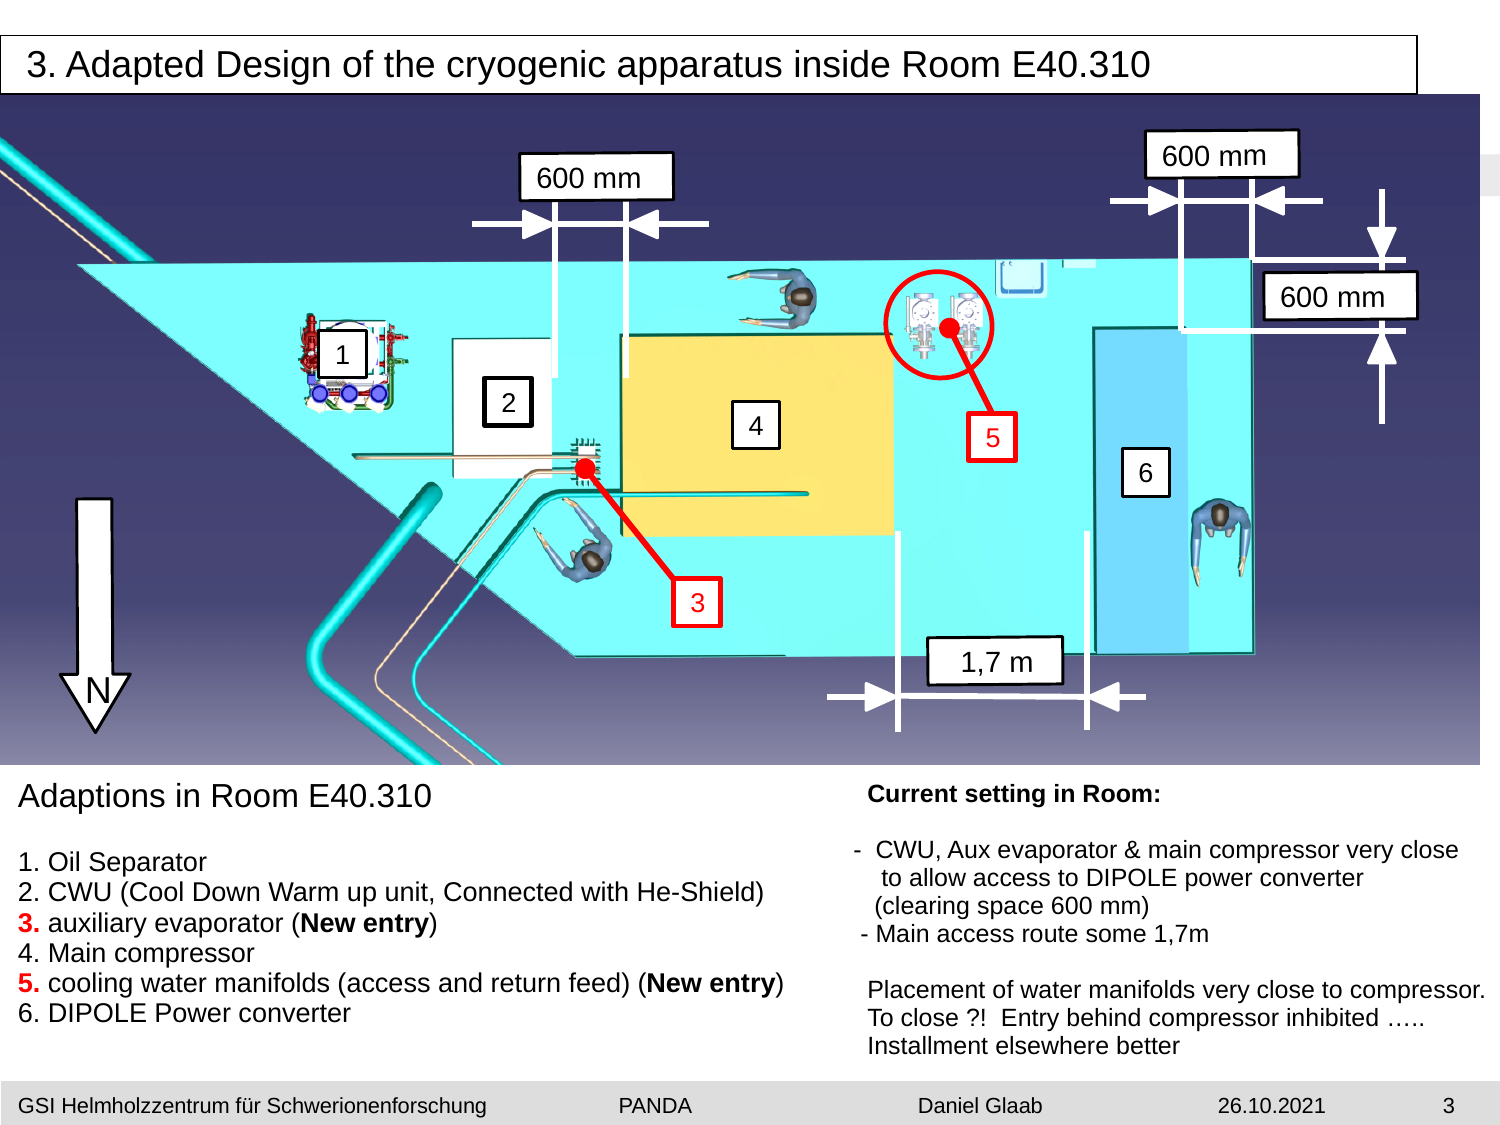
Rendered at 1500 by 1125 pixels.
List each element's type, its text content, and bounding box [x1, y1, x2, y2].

text_box 3 [673, 578, 721, 626]
text_box 1 [318, 330, 367, 378]
text_box 5 [968, 413, 1016, 461]
text_box 4 [732, 401, 780, 449]
text_box 2 [484, 377, 532, 426]
text_box 600 mm [1145, 129, 1300, 179]
text_box 600 mm [519, 152, 674, 201]
text_box [60, 674, 70, 691]
text_box GSI Helmholzzentrum für Schwerionenforschung PANDA Daniel Glaab 26.10.2021 3 [3, 1100, 1489, 1125]
text_box 3. Adapted Design of the cryogenic apparatus inside Room E40.310 [0, 35, 1418, 95]
text_box [87, 719, 104, 733]
picture [0, 94, 1500, 765]
text_box [76, 498, 113, 661]
text_box 6 [1122, 448, 1170, 497]
text_box 600 mm [1263, 271, 1418, 320]
text_box Current setting in Room: - CWU, Aux evaporator & main compressor very close to allow access to DIPOLE power converter (clearing space 600 mm) - Main access route some 1,7m Placement of water manifolds very close to compressor. To close ?! Entry behind compressor inhibited ….. Installment elsewhere better [838, 744, 1500, 1123]
text_box N [70, 661, 127, 719]
text_box 1,7 m [927, 636, 1063, 686]
text_box Adaptions in Room E40.310 1. Oil Separator 2. CWU (Cool Down Warm up unit, Connected with He-Shield) 3. auxiliary evaporator (New entry) 4. Main compressor 5. cooling water manifolds (access and return feed) (New entry) 6. DIPOLE Power converter [3, 732, 851, 1094]
text_box [0, 1080, 838, 1125]
